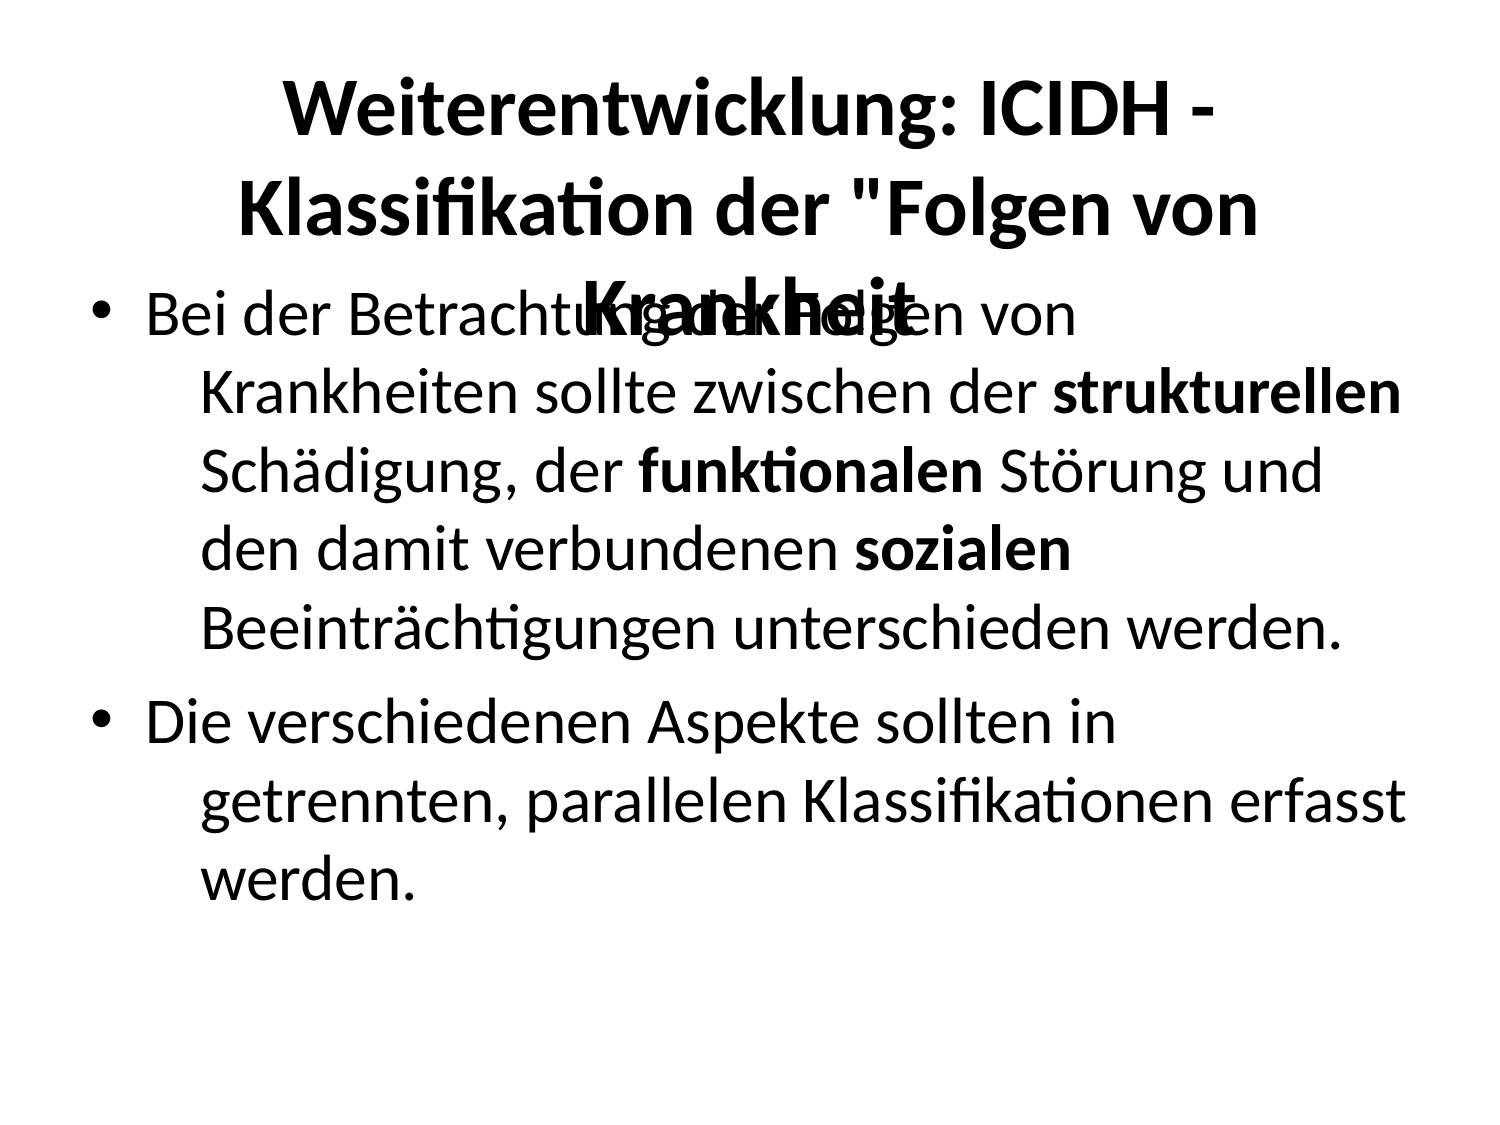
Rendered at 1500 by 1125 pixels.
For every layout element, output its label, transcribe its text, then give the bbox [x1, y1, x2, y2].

title Weiterentwicklung: ICIDH - Klassifikation der "Folgen von Krankheit [75, 45, 1426, 233]
list Bei der Betrachtung der Folgen von Krankheiten sollte zwischen der strukturellen Schädigung, der funktionalen Störung und den damit verbundenen sozialen Beeinträchtigungen unterschieden werden. Die verschiedenen Aspekte sollten in getrennten, parallelen Klassifikationen erfasst werden. [75, 262, 1426, 1005]
